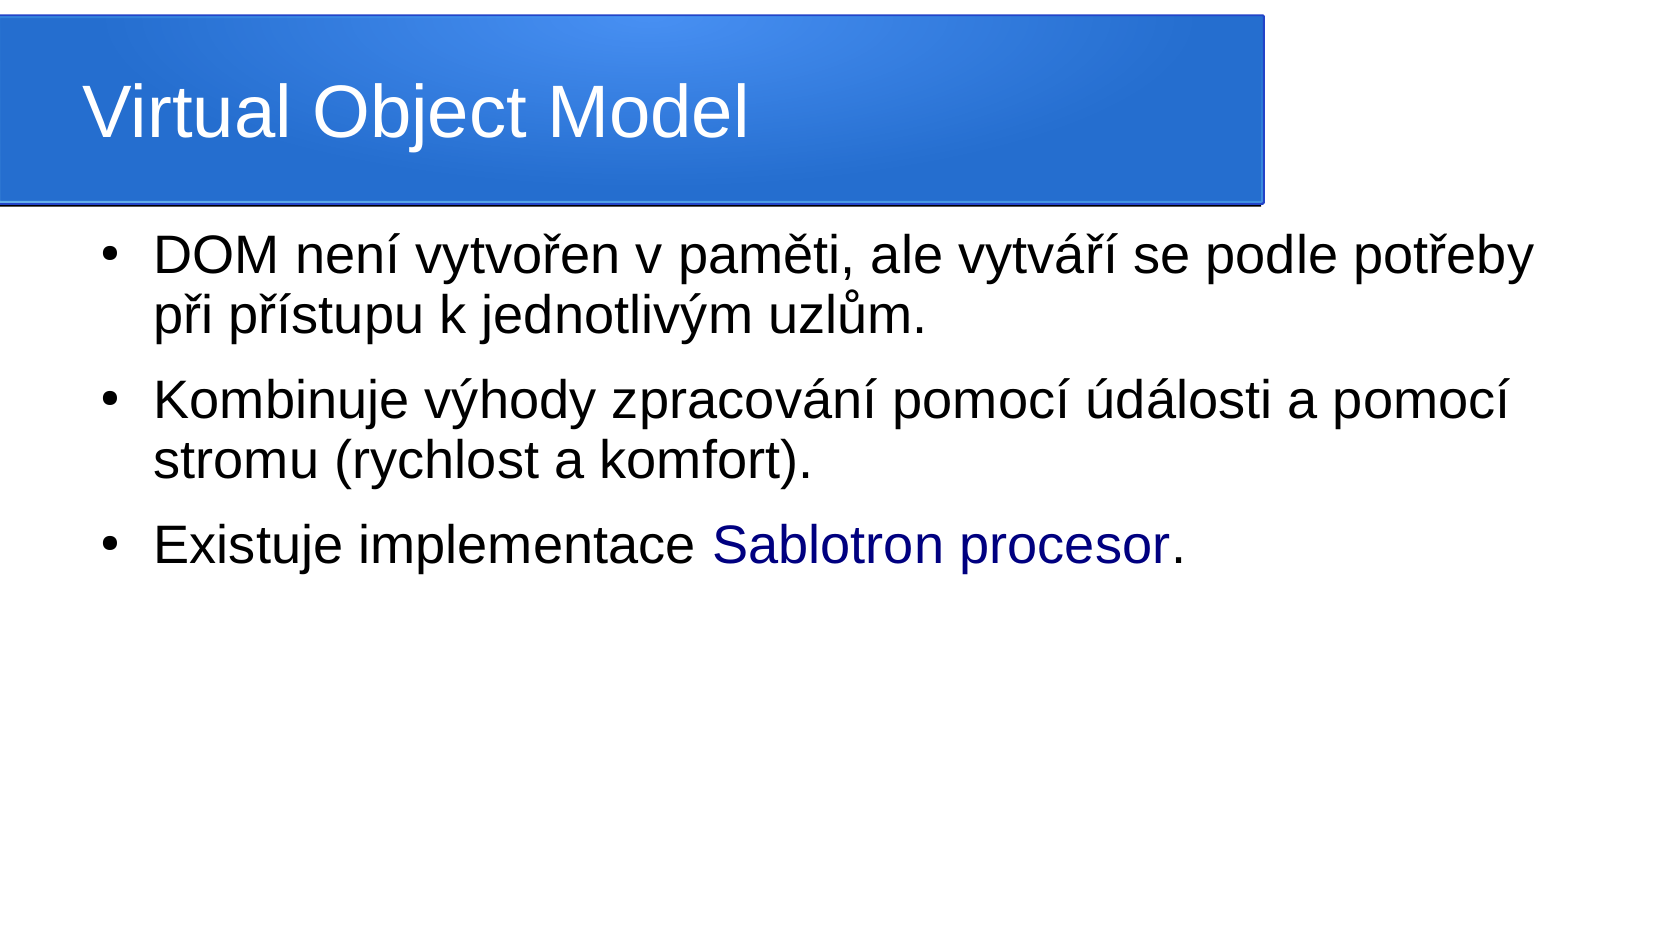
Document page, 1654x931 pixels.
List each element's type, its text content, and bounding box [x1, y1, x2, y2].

list DOM není vytvořen v paměti, ale vytváří se podle potřeby při přístupu k jednotlivým uzlům. Kombinuje výhody zpracování pomocí údálosti a pomocí stromu (rychlost a komfort). Existuje implementace Sablotron procesor. [82, 224, 1571, 764]
title Virtual Object Model [82, 35, 1235, 189]
